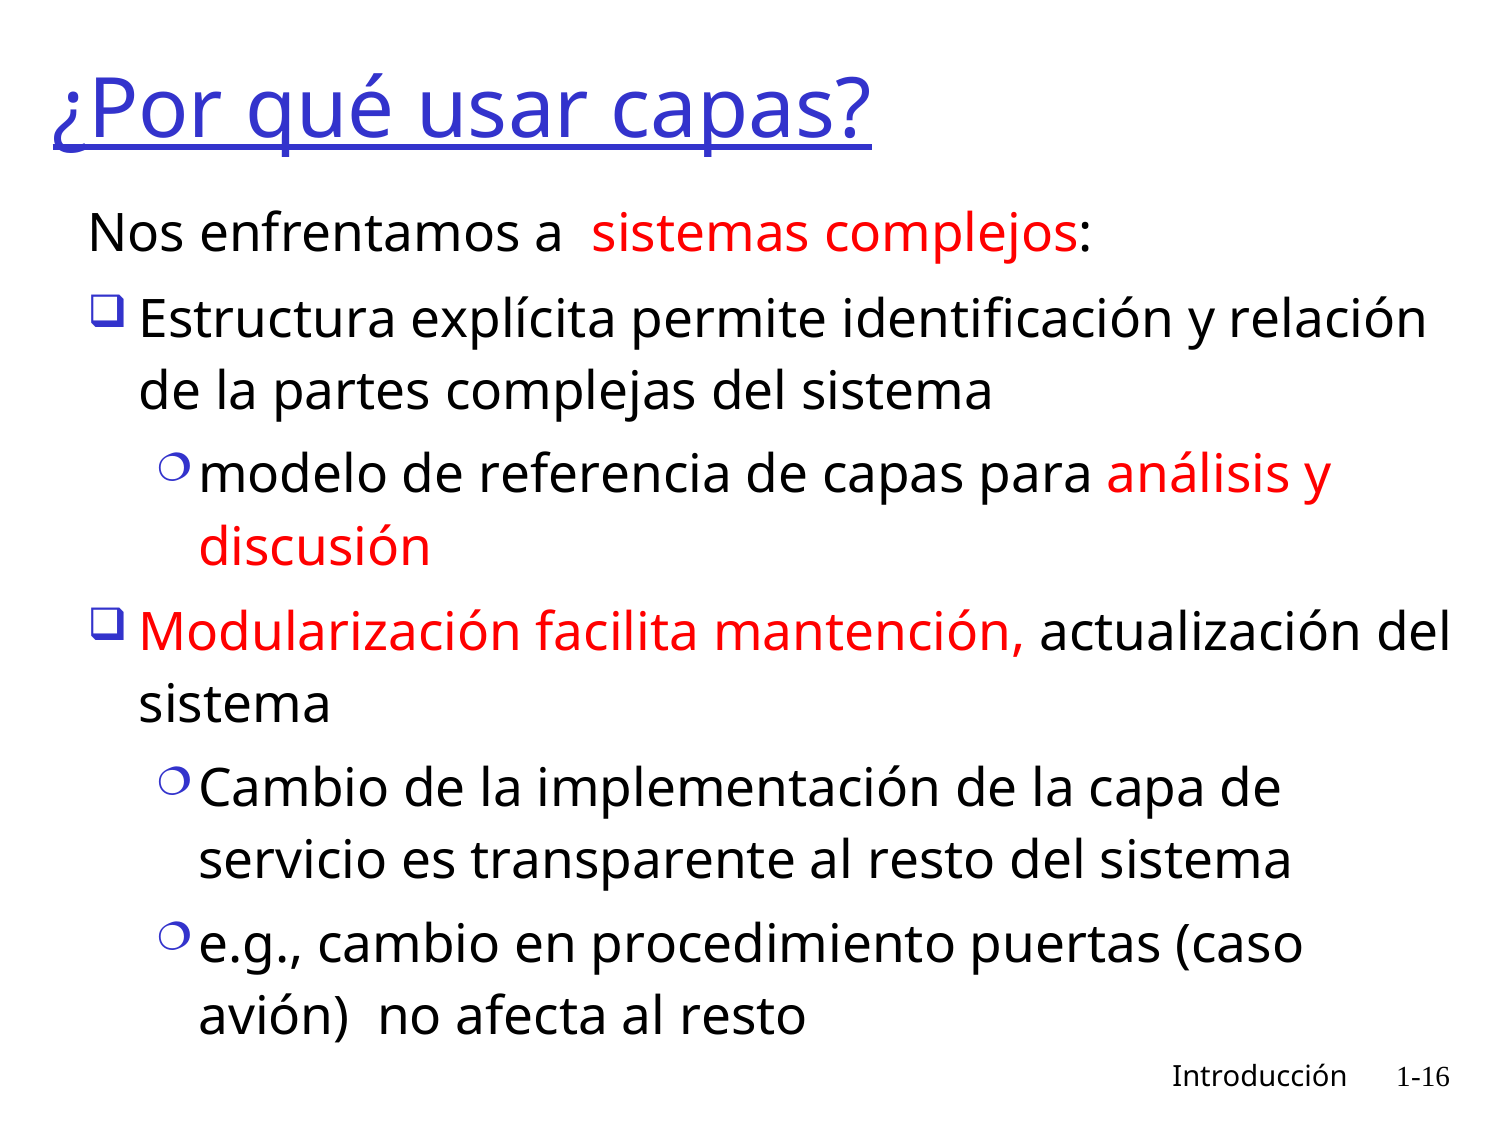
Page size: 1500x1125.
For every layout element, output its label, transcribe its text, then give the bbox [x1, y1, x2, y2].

text_box 1-<number> [1362, 1050, 1466, 1125]
title ¿Por qué usar capas? [37, 16, 1463, 196]
text_box Introducción [887, 1051, 1362, 1125]
list Nos enfrentamos a sistemas complejos: Estructura explícita permite identificación y relación de la partes complejas del sistema modelo de referencia de capas para análisis y discusión Modularización facilita mantención, actualización del sistema Cambio de la implementación de la capa de servicio es transparente al resto del sistema e.g., cambio en procedimiento puertas (caso avión) no afecta al resto [87, 195, 1463, 1051]
